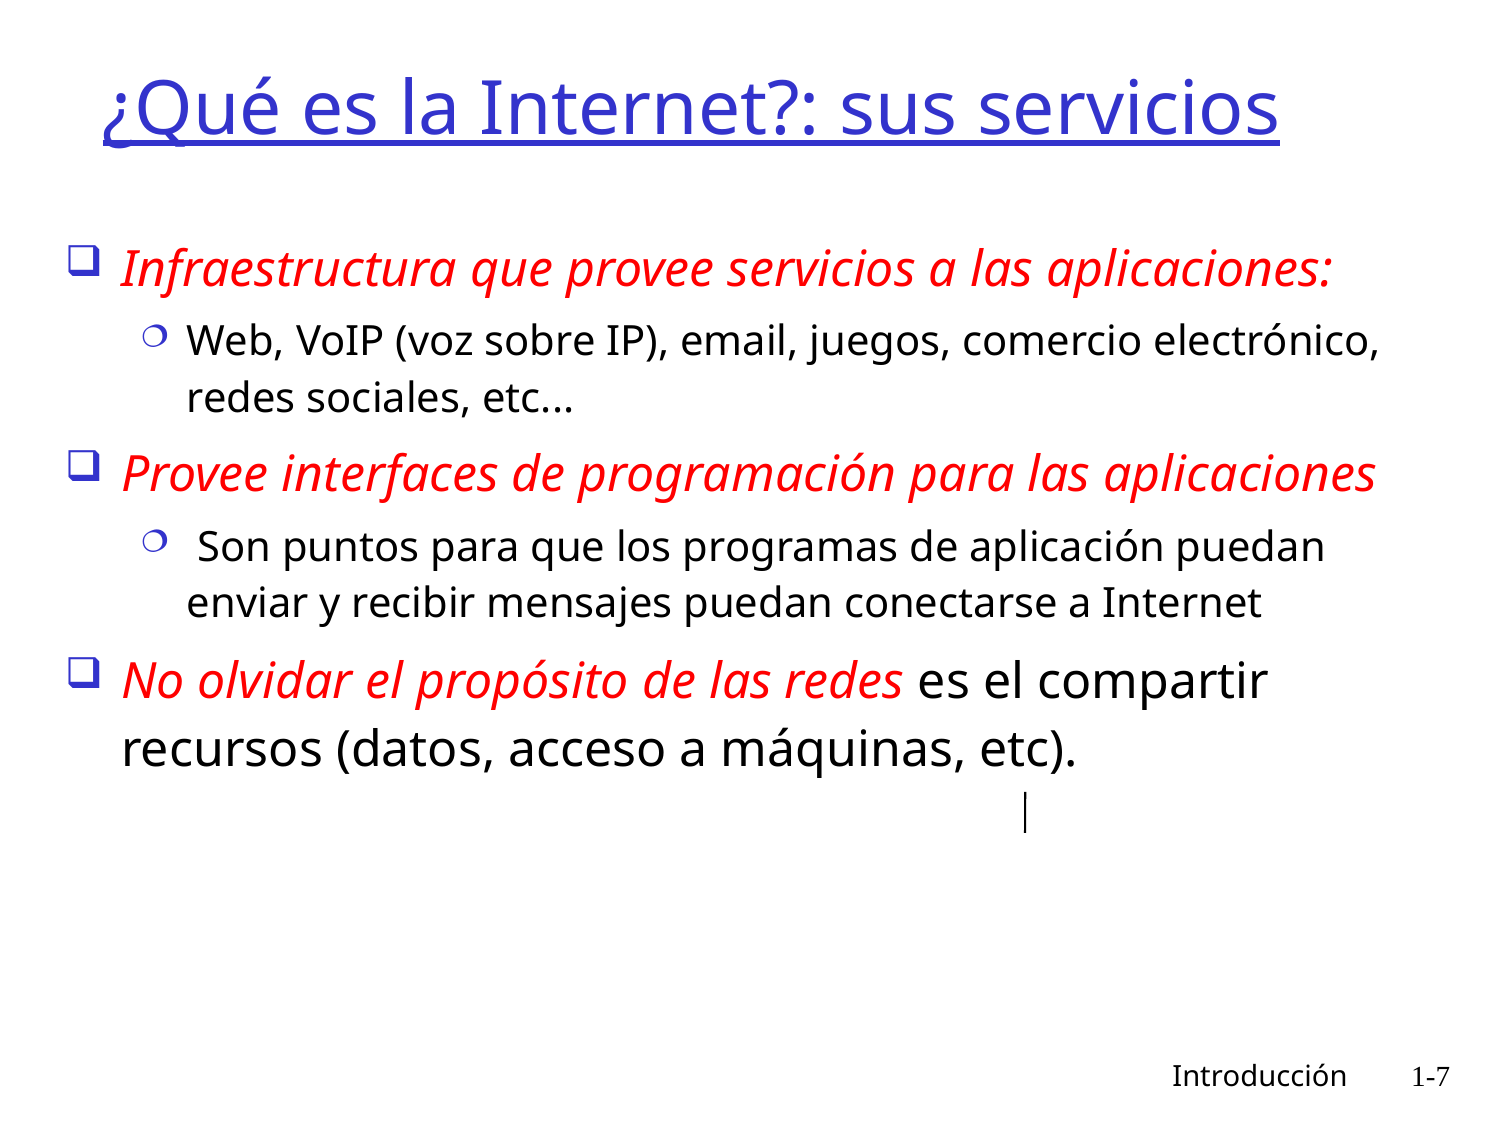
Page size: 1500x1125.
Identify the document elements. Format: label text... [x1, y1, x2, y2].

title ¿Qué es la Internet?: sus servicios [87, 23, 1463, 188]
text_box Introducción [887, 1050, 1362, 1125]
text_box 1-<number> [1362, 1050, 1466, 1125]
list Infraestructura que provee servicios a las aplicaciones: Web, VoIP (voz sobre IP), email, juegos, comercio electrónico, redes sociales, etc... Provee interfaces de programación para las aplicaciones Son puntos para que los programas de aplicación puedan enviar y recibir mensajes puedan conectarse a Internet No olvidar el propósito de las redes es el compartir recursos (datos, acceso a máquinas, etc). [50, 224, 1444, 968]
